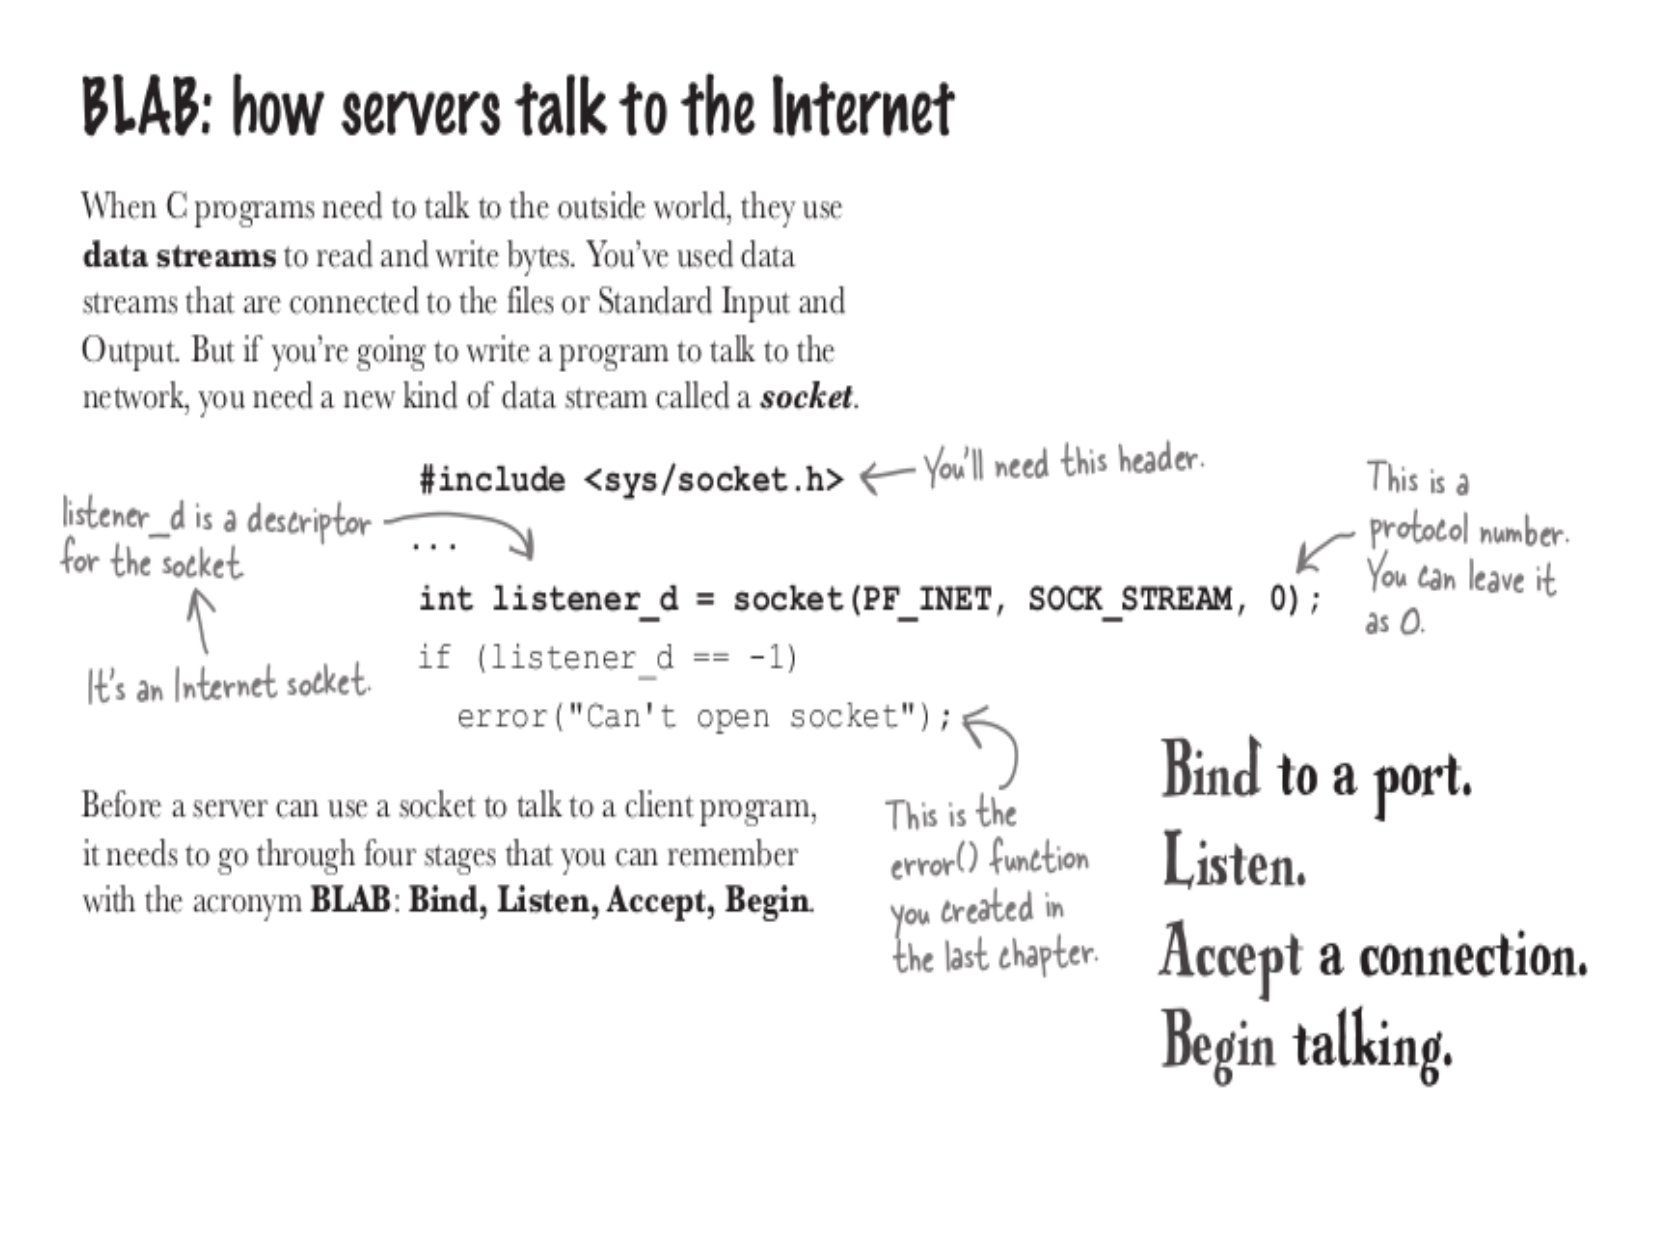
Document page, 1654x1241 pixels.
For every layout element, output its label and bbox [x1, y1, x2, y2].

picture [35, 58, 1607, 1146]
